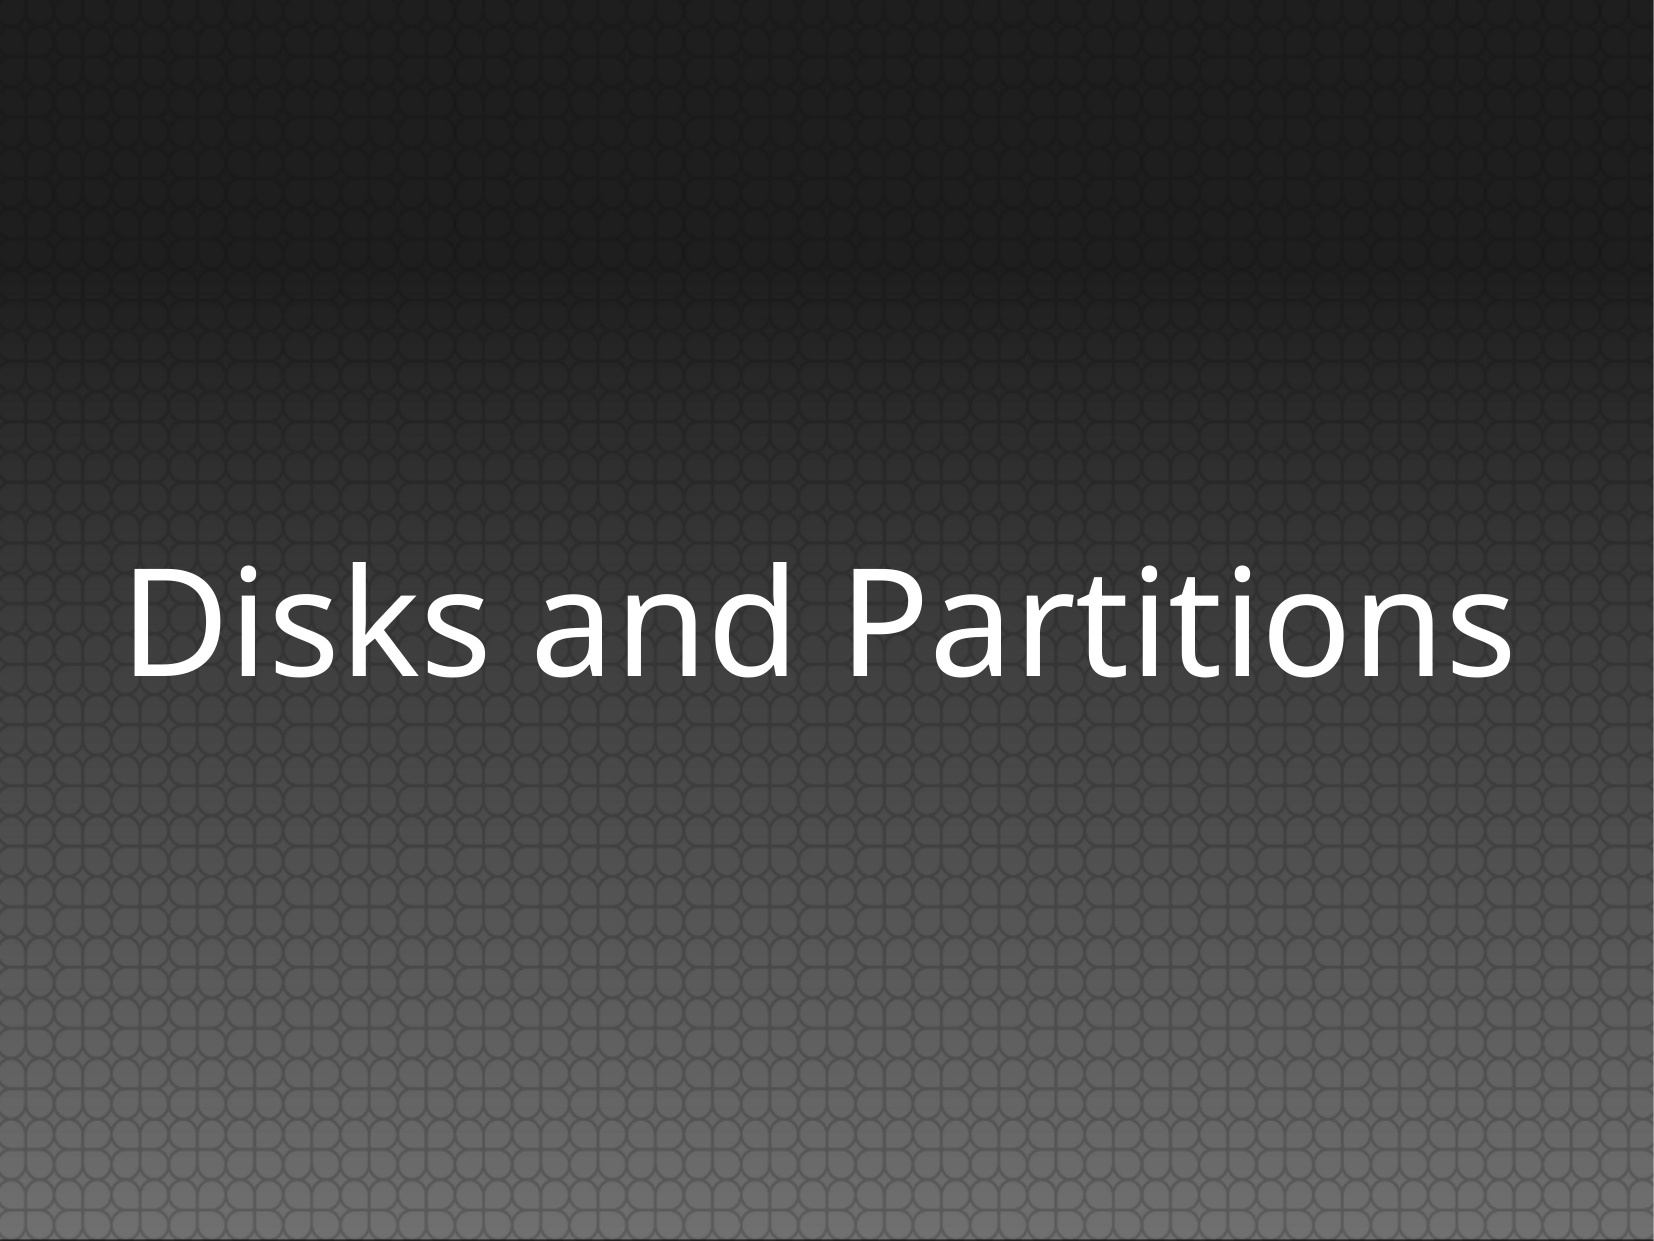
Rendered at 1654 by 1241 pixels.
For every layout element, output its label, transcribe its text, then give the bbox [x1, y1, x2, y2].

title Disks and Partitions [75, 525, 1564, 713]
picture [0, 0, 1654, 1241]
